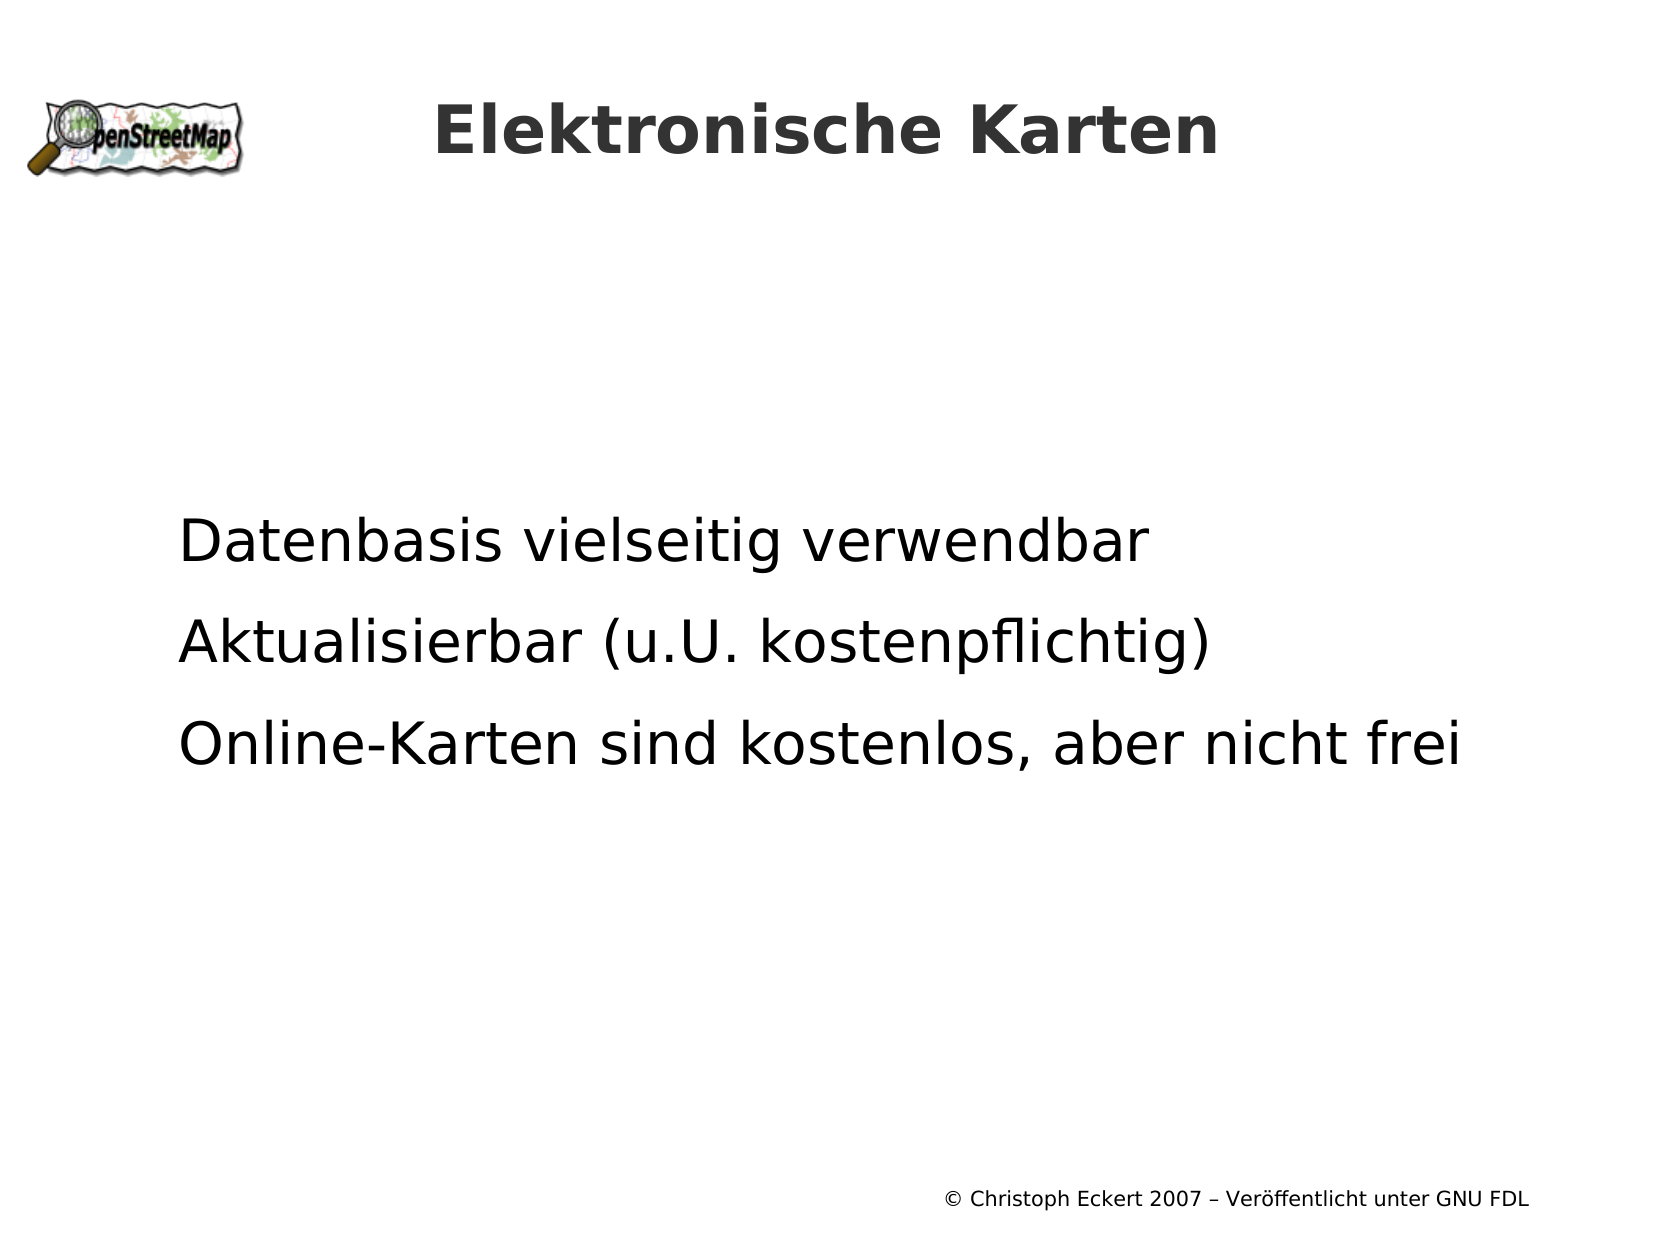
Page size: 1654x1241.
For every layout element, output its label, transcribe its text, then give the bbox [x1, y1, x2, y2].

picture [26, 98, 121, 177]
subtitle Datenbasis vielseitig verwendbar Aktualisierbar (u.U. kostenpflichtig) Online-Karten sind kostenlos, aber nicht frei [178, 335, 1570, 917]
title Elektronische Karten [121, 91, 1534, 299]
